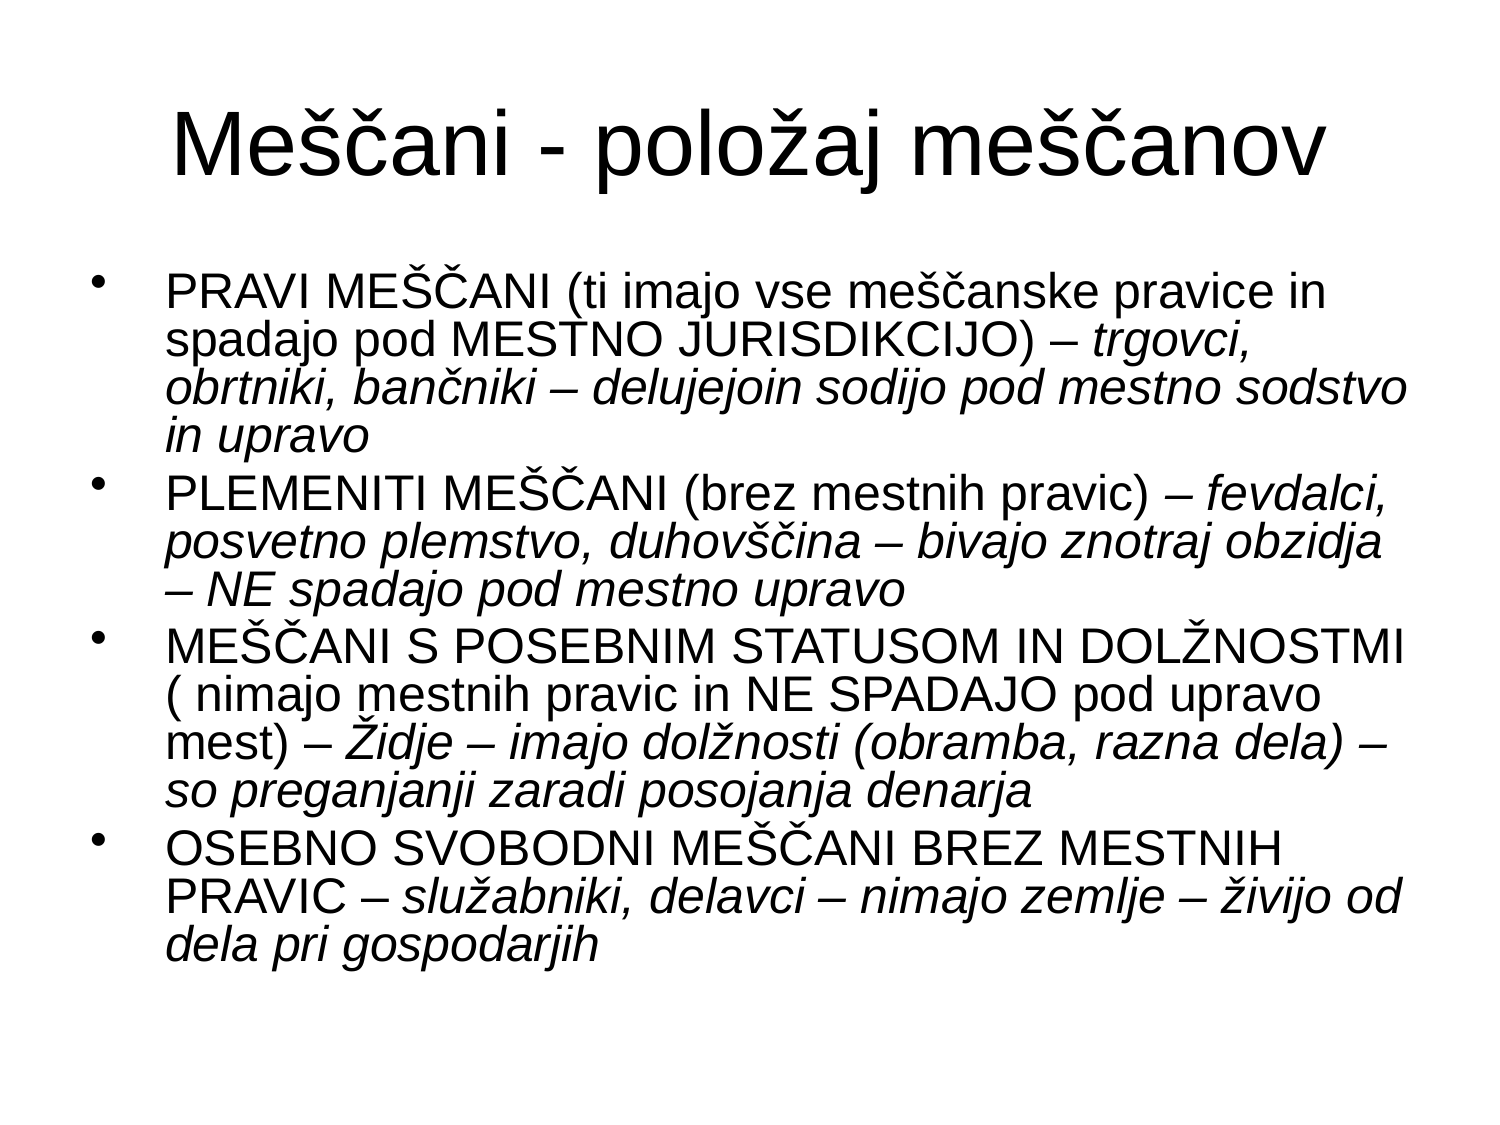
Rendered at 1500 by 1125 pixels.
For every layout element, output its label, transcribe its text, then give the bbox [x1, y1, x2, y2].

title Meščani - položaj meščanov [75, 45, 1425, 233]
list PRAVI MEŠČANI (ti imajo vse meščanske pravice in spadajo pod MESTNO JURISDIKCIJO) – trgovci, obrtniki, bančniki – delujejoin sodijo pod mestno sodstvo in upravo PLEMENITI MEŠČANI (brez mestnih pravic) – fevdalci, posvetno plemstvo, duhovščina – bivajo znotraj obzidja – NE spadajo pod mestno upravo MEŠČANI S POSEBNIM STATUSOM IN DOLŽNOSTMI ( nimajo mestnih pravic in NE SPADAJO pod upravo mest) – Židje – imajo dolžnosti (obramba, razna dela) – so preganjanji zaradi posojanja denarja OSEBNO SVOBODNI MEŠČANI BREZ MESTNIH PRAVIC – služabniki, delavci – nimajo zemlje – živijo od dela pri gospodarjih [75, 262, 1425, 1005]
